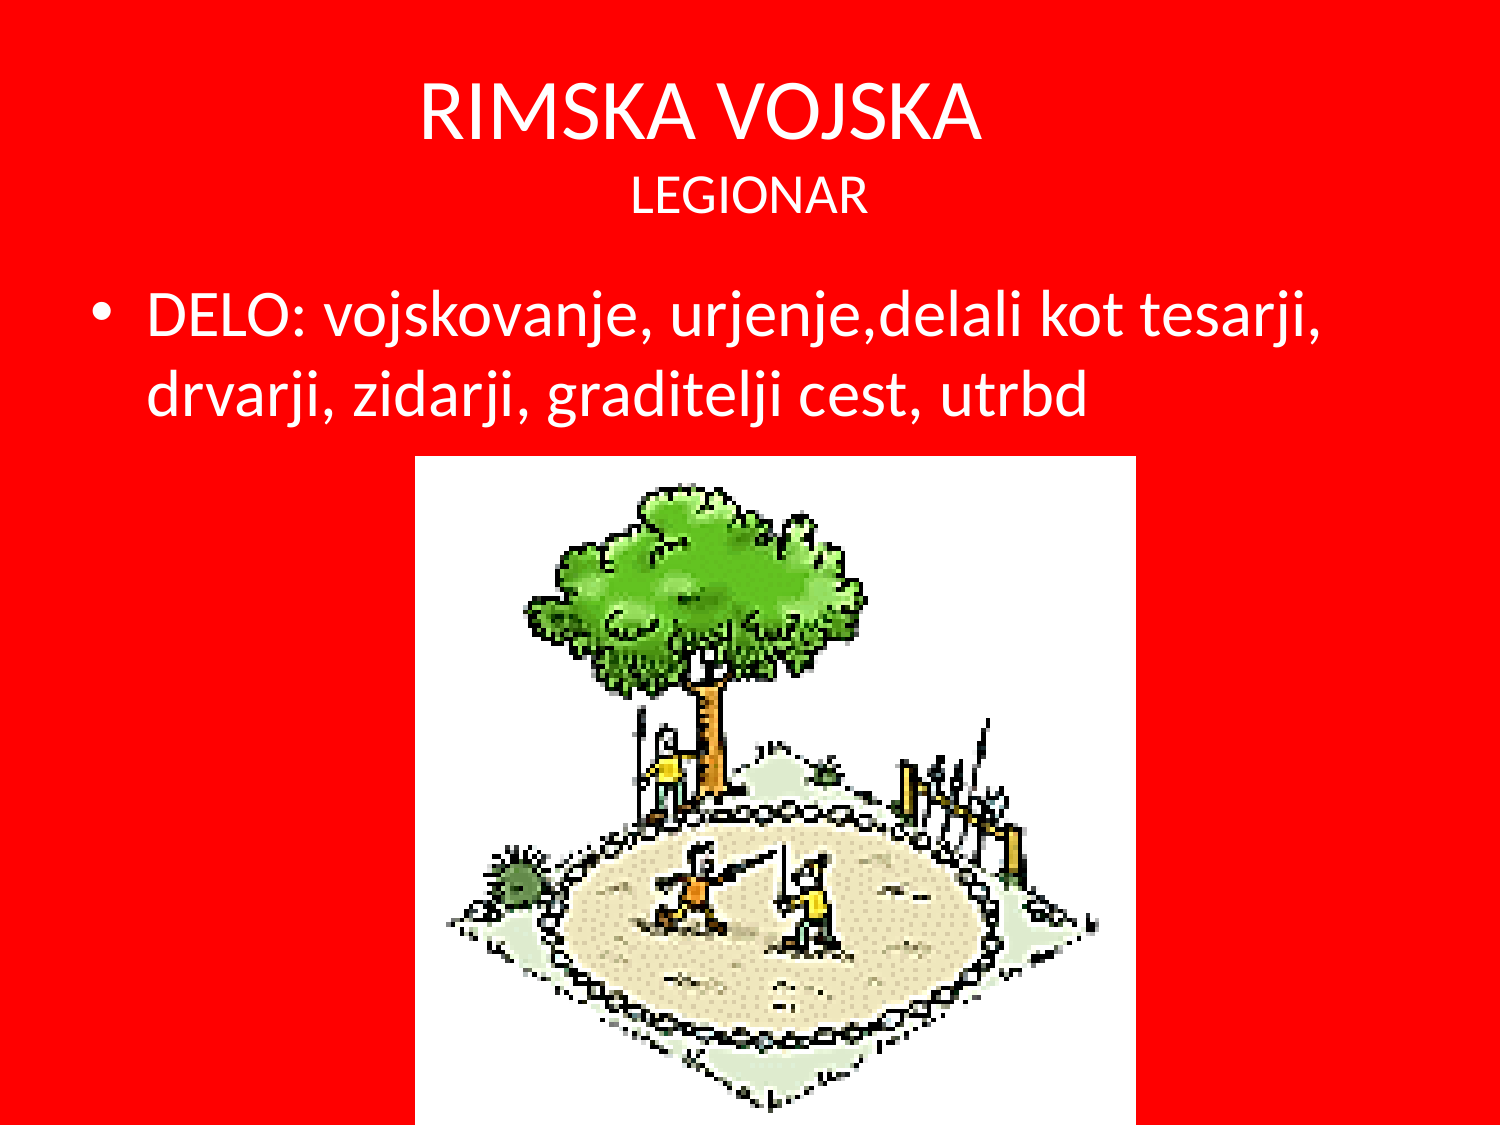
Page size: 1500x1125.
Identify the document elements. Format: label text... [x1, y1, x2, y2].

list DELO: vojskovanje, urjenje,delali kot tesarji, drvarji, zidarji, graditelji cest, utrbd [75, 262, 1425, 916]
picture [415, 456, 1136, 1125]
title RIMSKA VOJSKA LEGIONAR [75, 45, 1425, 233]
